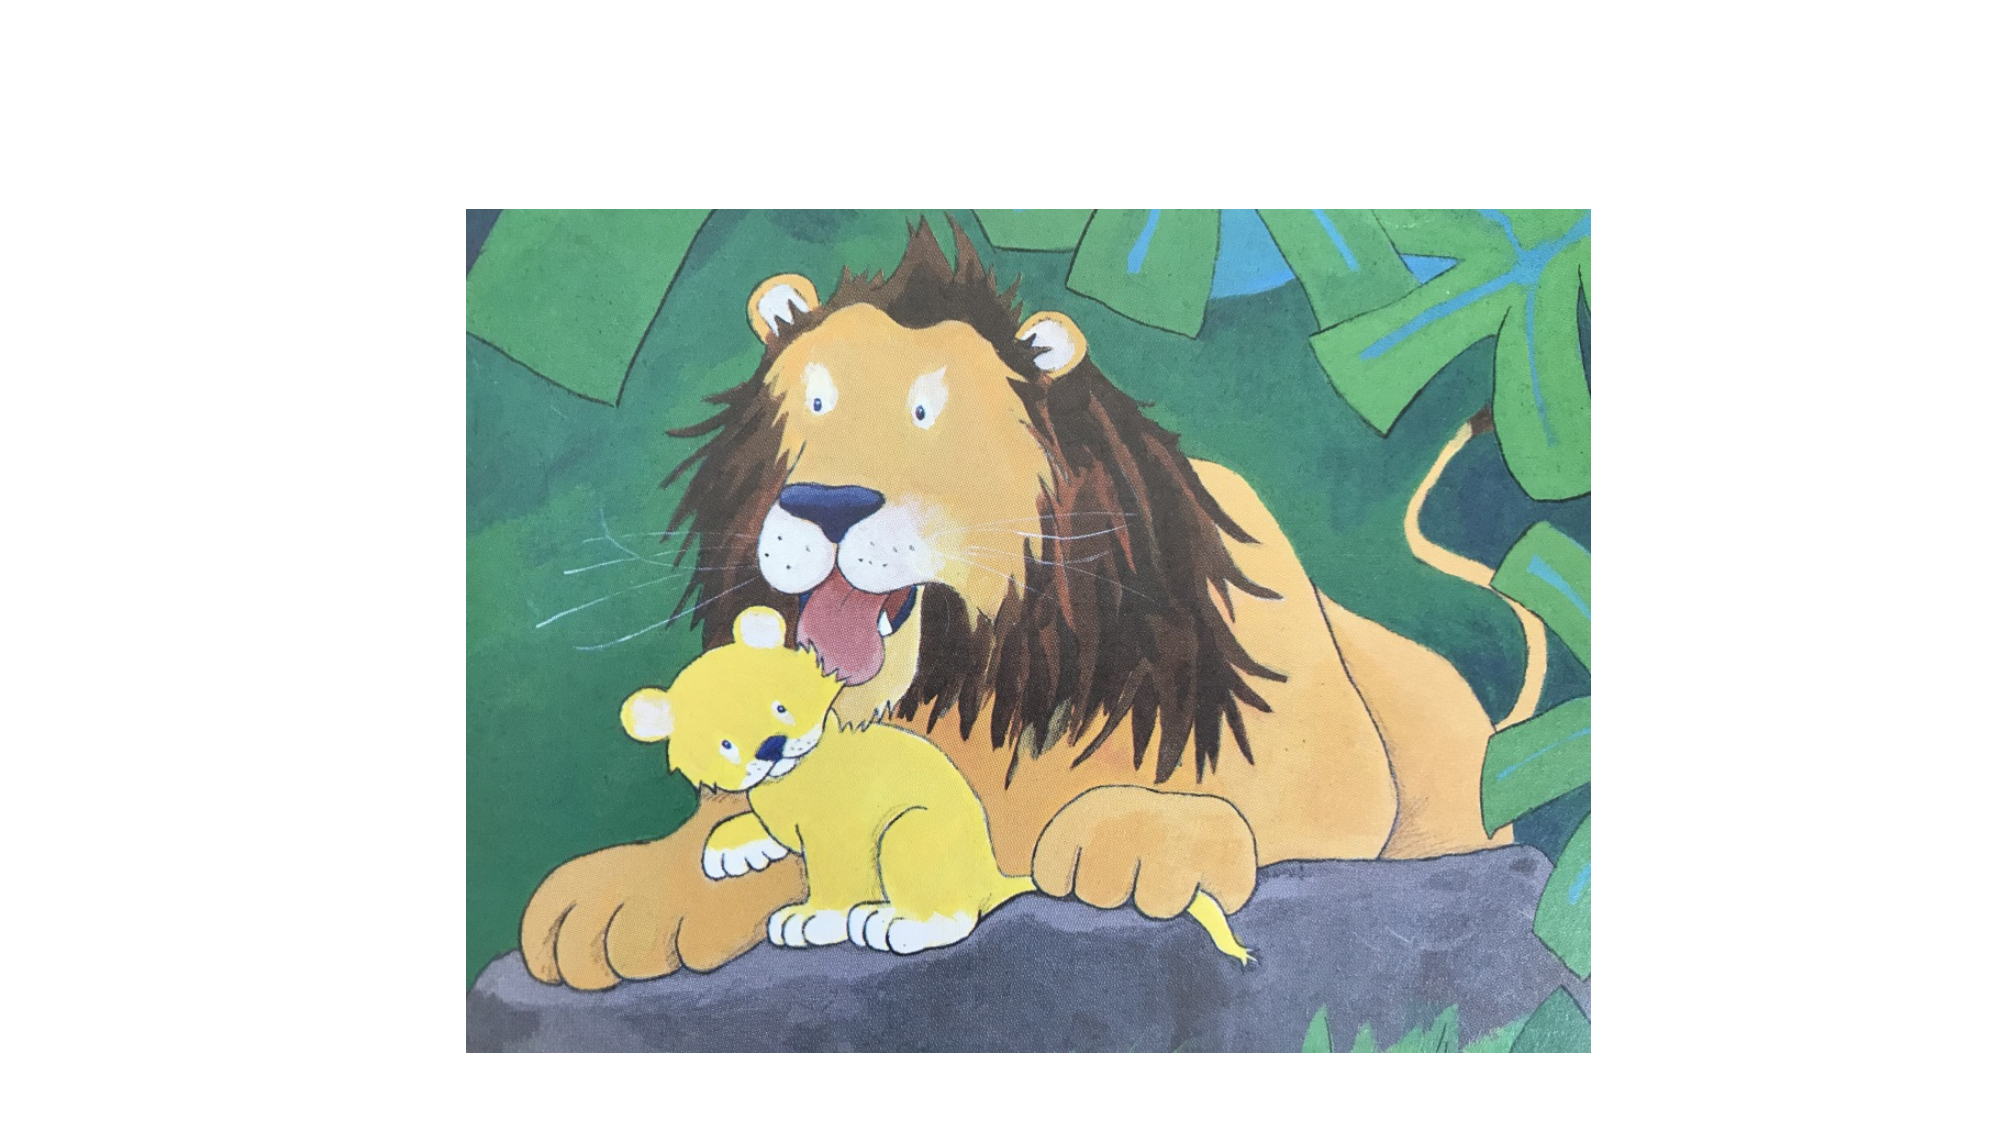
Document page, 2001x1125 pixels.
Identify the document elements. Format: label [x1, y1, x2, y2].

picture [466, 209, 1591, 1053]
